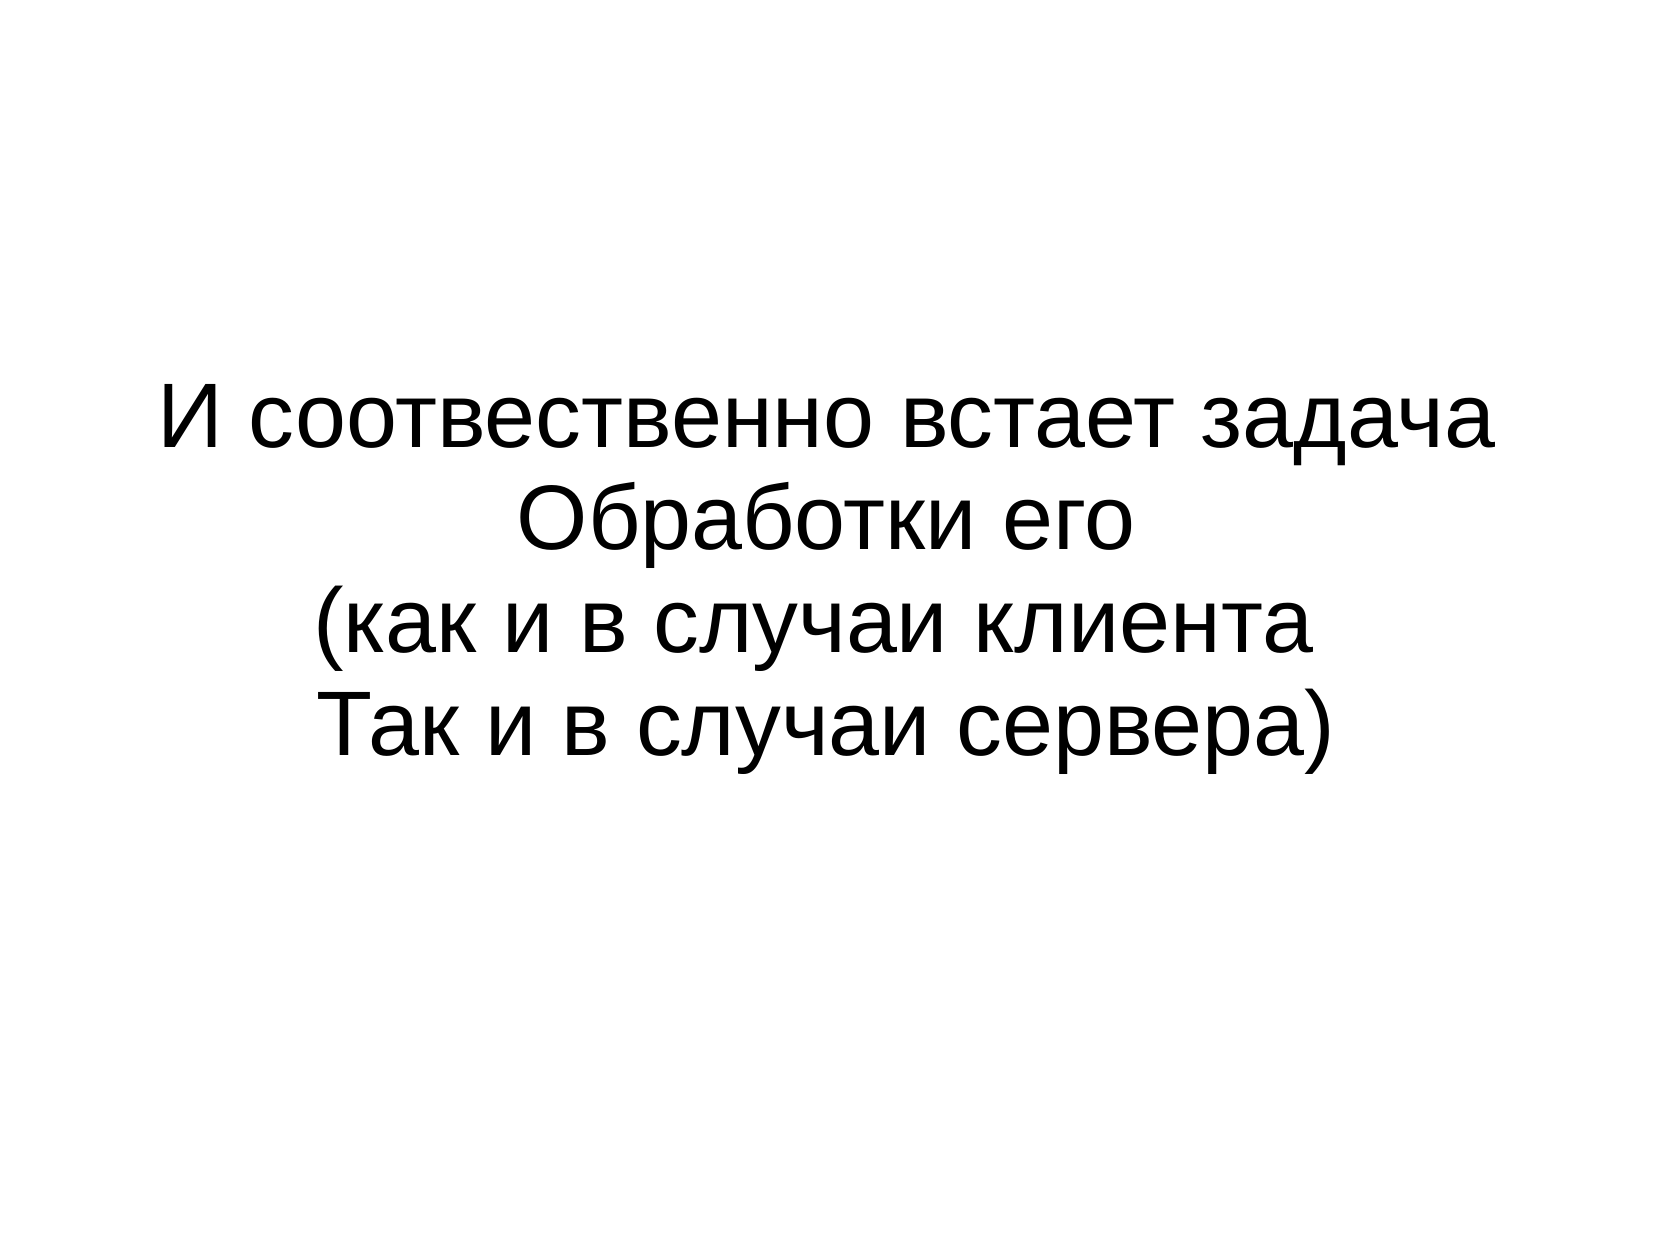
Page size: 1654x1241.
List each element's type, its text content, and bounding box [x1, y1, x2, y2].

text_box И соотвественно встает задача Обработки его (как и в случаи клиента Так и в случаи сервера) [82, 37, 1571, 1102]
